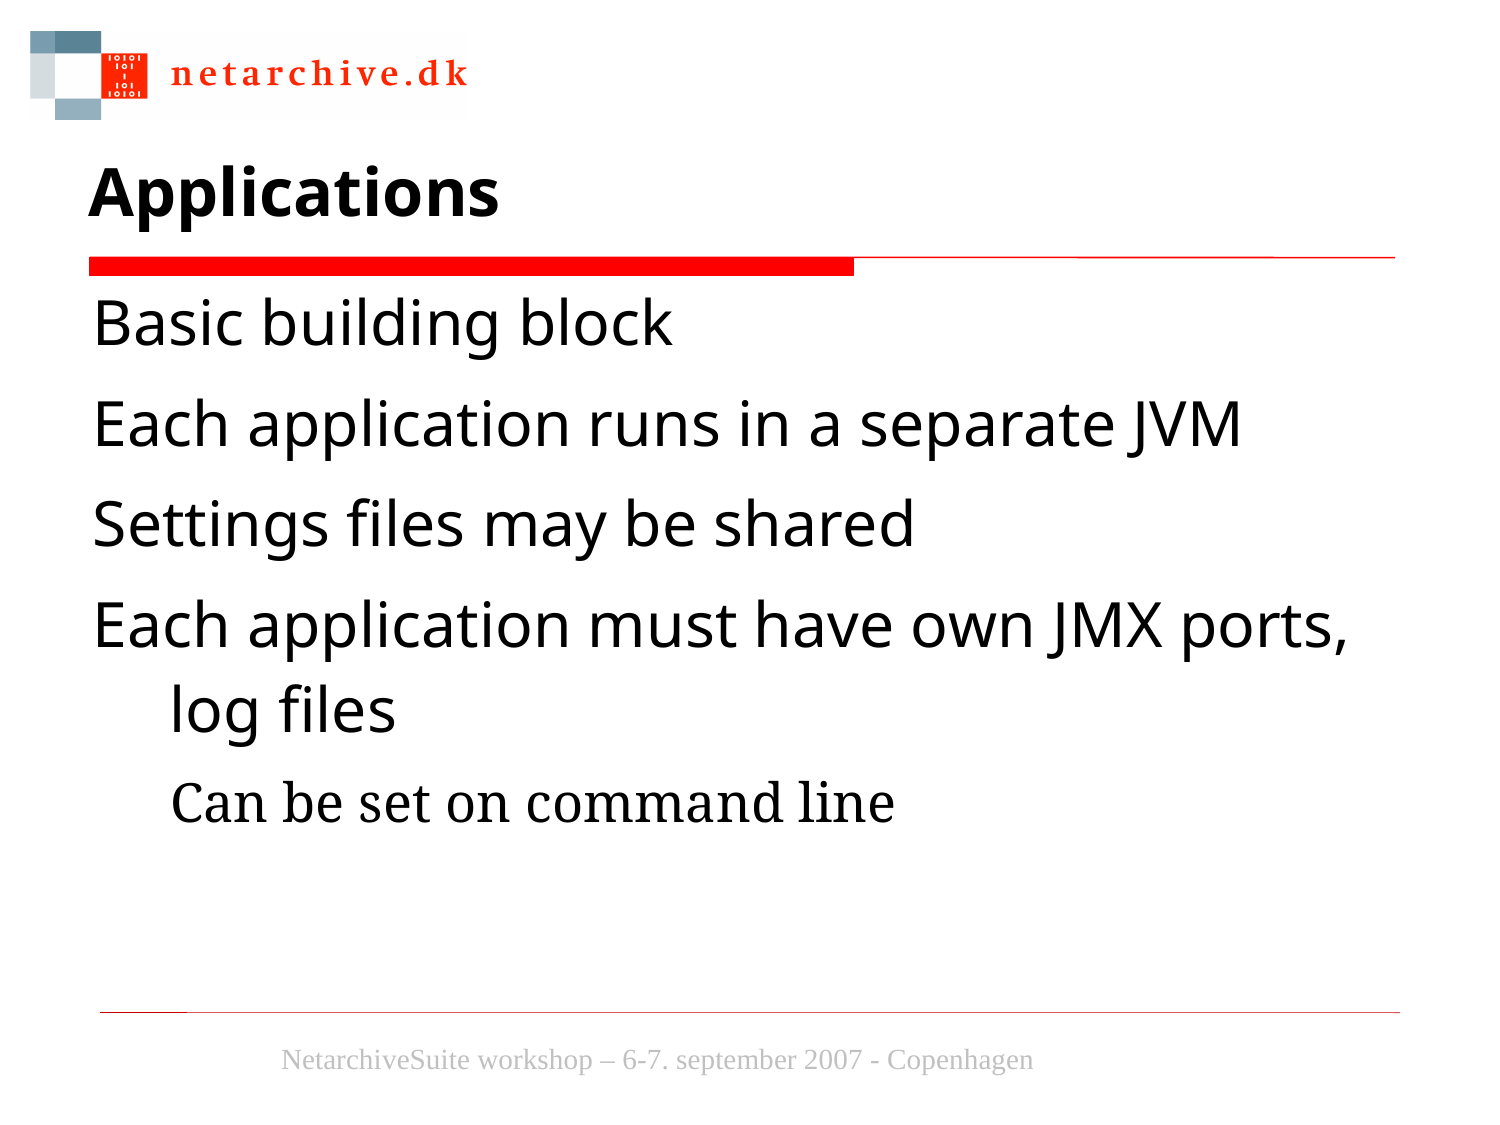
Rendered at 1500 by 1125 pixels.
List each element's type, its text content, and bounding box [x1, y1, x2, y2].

list Basic building block Each application runs in a separate JVM Settings files may be shared Each application must have own JMX ports, log files Can be set on command line [92, 278, 1406, 988]
title Applications [88, 137, 1401, 244]
picture [29, 31, 467, 120]
